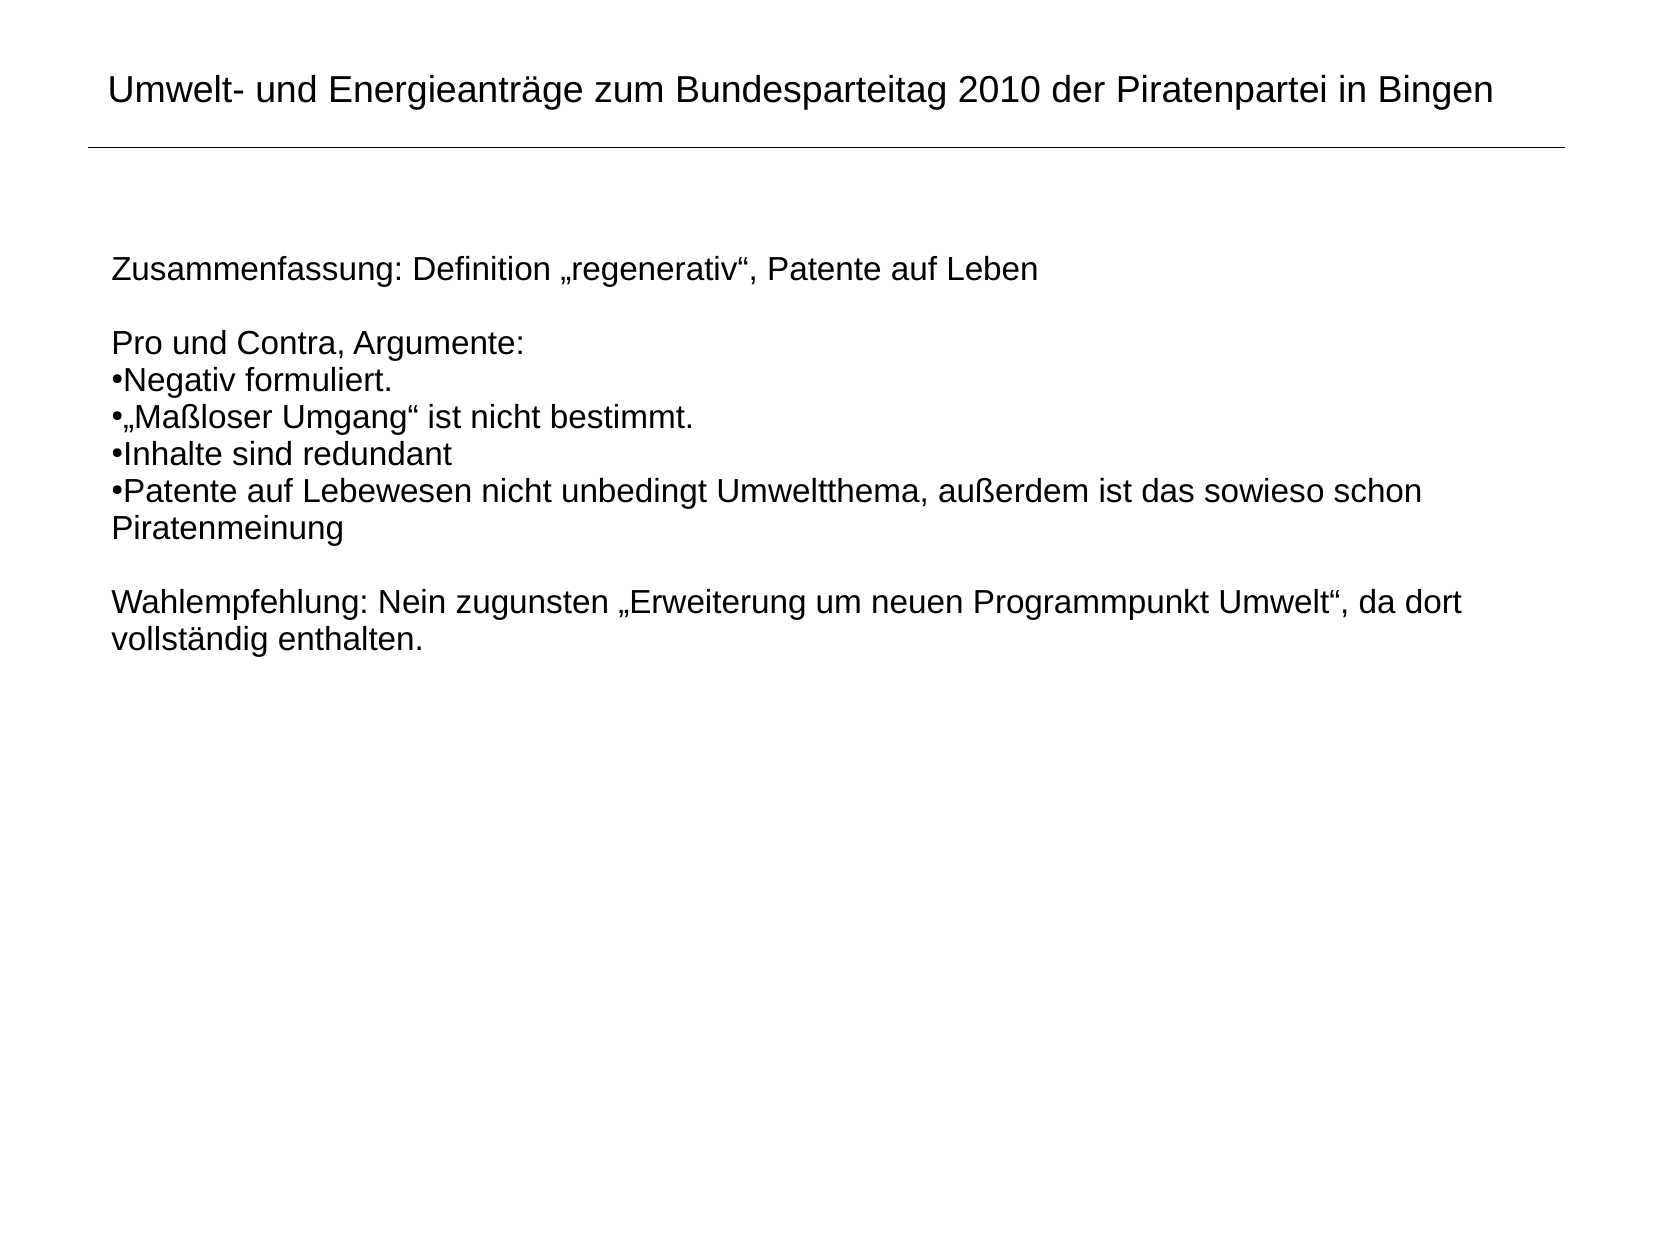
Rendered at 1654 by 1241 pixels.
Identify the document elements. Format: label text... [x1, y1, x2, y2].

text_box Zusammenfassung: Definition „regenerativ“, Patente auf Leben Pro und Contra, Argumente: Negativ formuliert. „Maßloser Umgang“ ist nicht bestimmt. Inhalte sind redundant Patente auf Lebewesen nicht unbedingt Umweltthema, außerdem ist das sowieso schon Piratenmeinung Wahlempfehlung: Nein zugunsten „Erweiterung um neuen Programmpunkt Umwelt“, da dort vollständig enthalten. [96, 243, 1536, 798]
